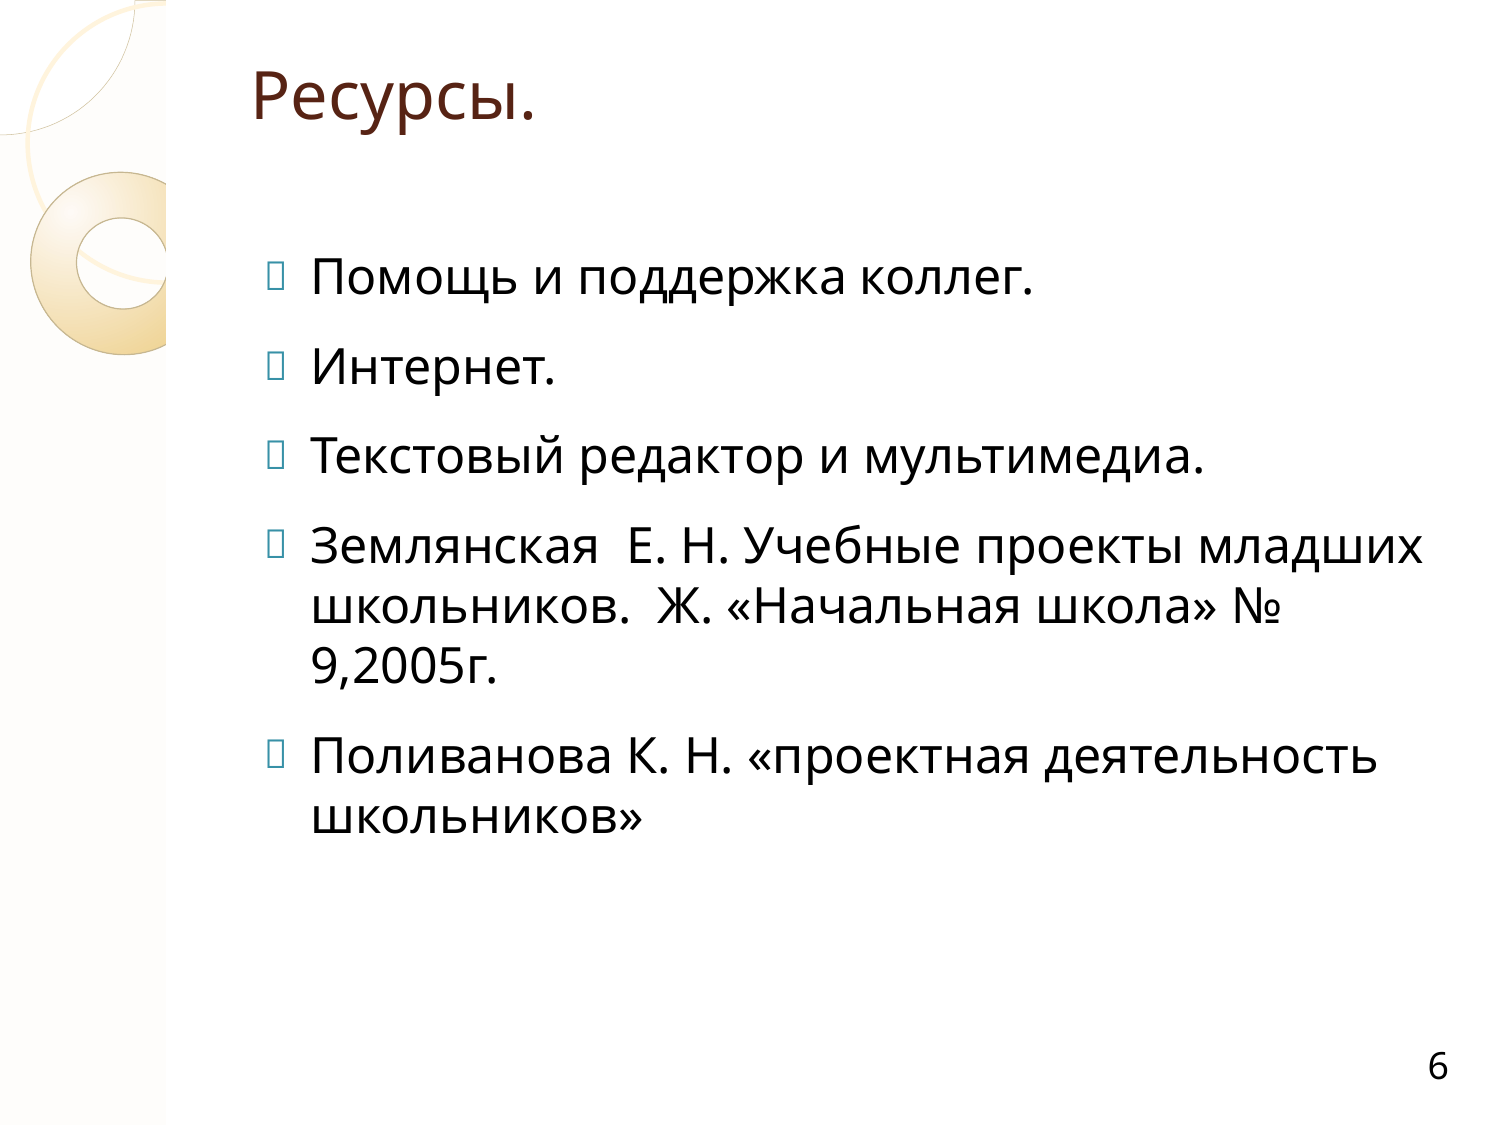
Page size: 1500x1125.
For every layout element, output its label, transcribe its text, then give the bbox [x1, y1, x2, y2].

list Помощь и поддержка коллег. Интернет. Текстовый редактор и мультимедиа. Землянская Е. Н. Учебные проекты младших школьников. Ж. «Начальная школа» № 9,2005г. Поливанова К. Н. «проектная деятельность школьников» [235, 237, 1466, 1025]
title Ресурсы. [235, 45, 1466, 233]
slide_number <номер> [1413, 1034, 1488, 1113]
